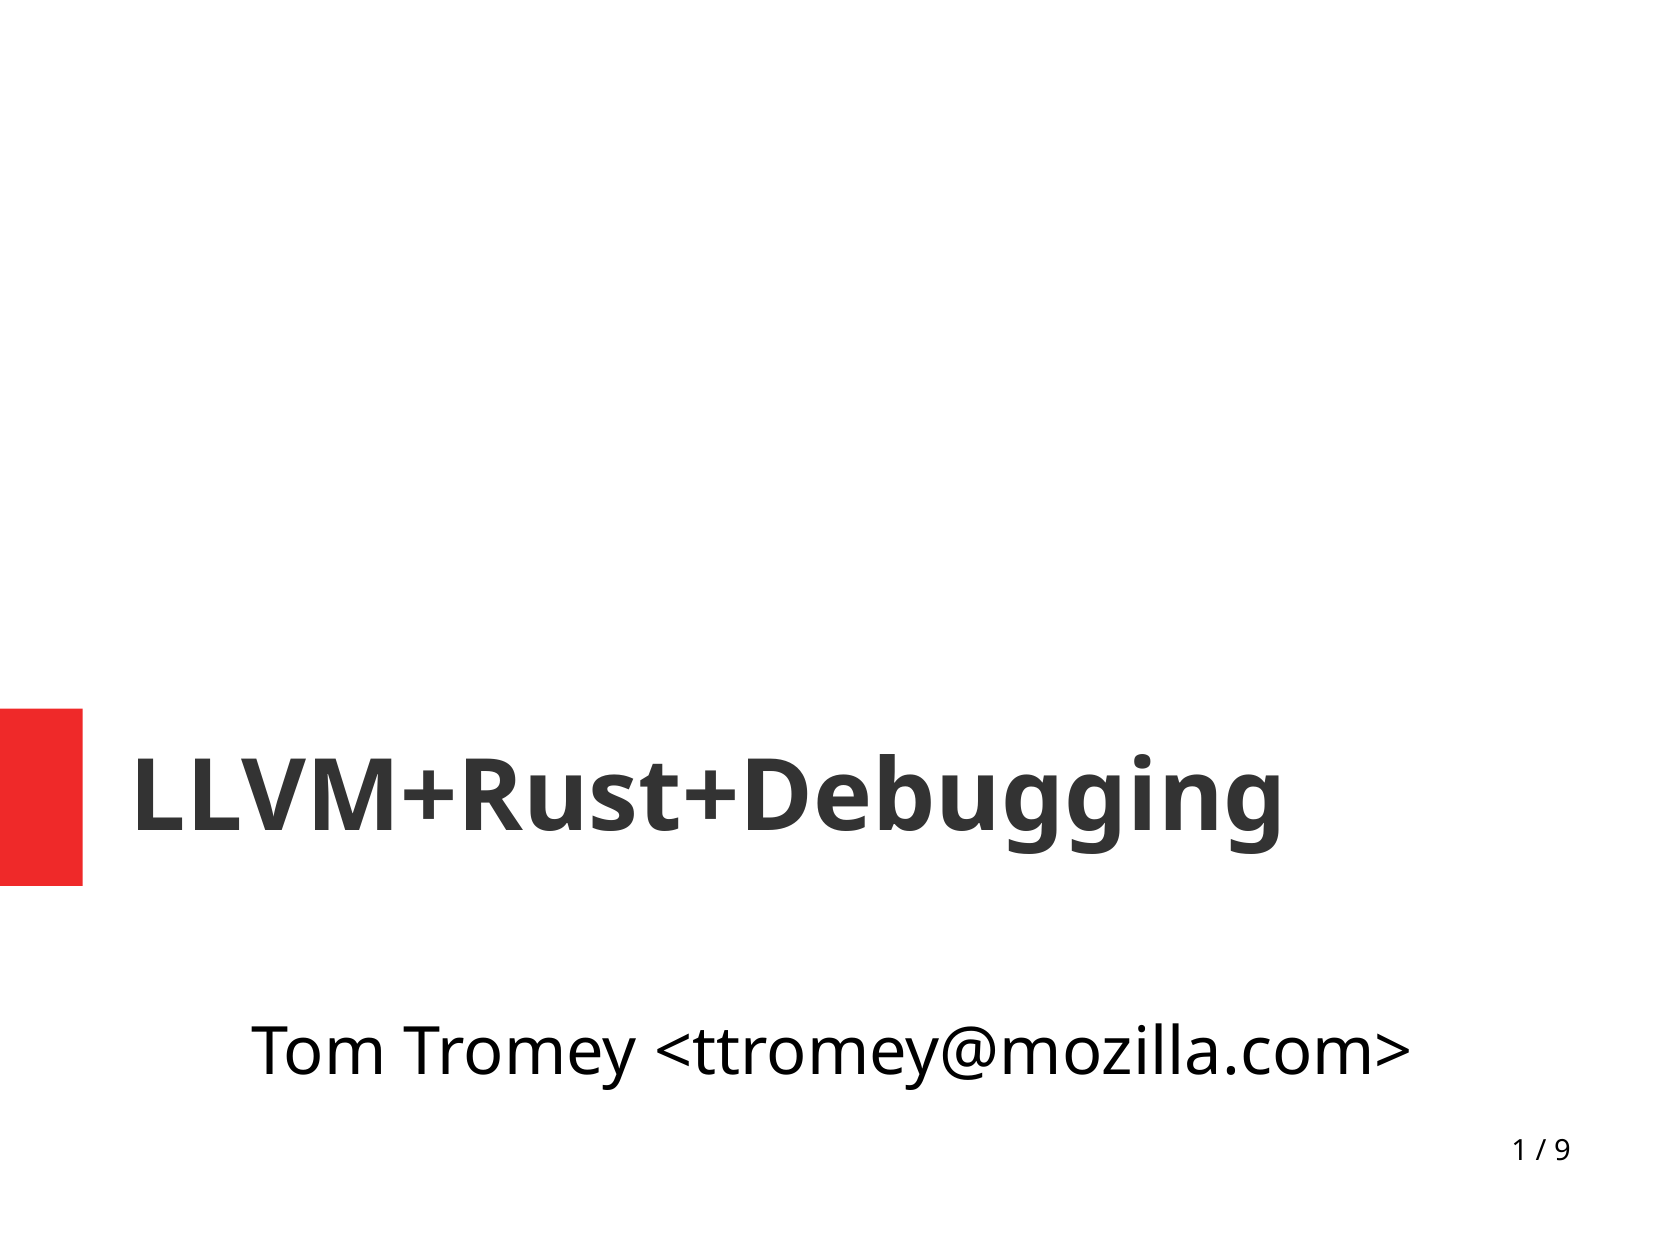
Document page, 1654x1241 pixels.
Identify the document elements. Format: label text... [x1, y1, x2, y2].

title LLVM+Rust+Debugging [129, 673, 1536, 910]
subtitle Tom Tromey <ttromey@mozilla.com> [129, 968, 1536, 1130]
